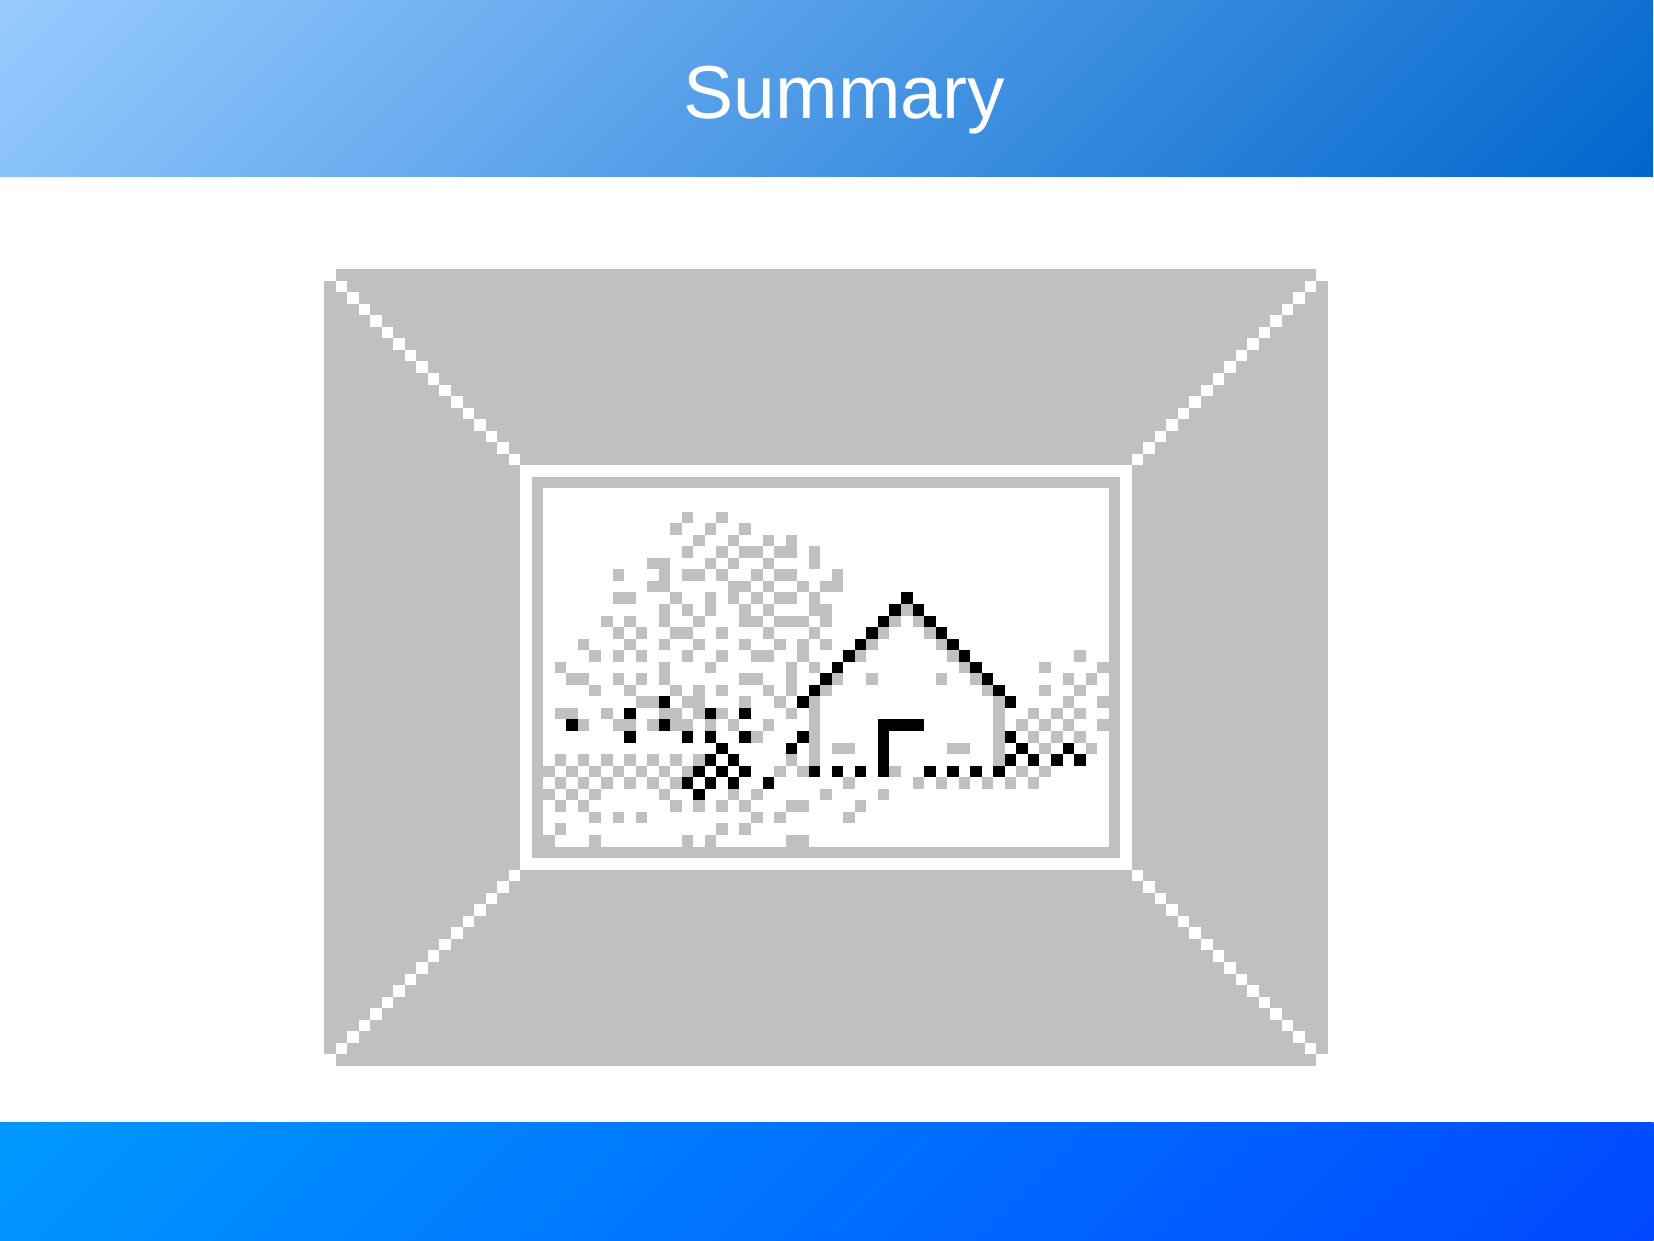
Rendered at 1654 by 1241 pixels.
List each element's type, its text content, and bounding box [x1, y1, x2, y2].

title Summary [82, 22, 1571, 163]
picture [313, 258, 1572, 1078]
